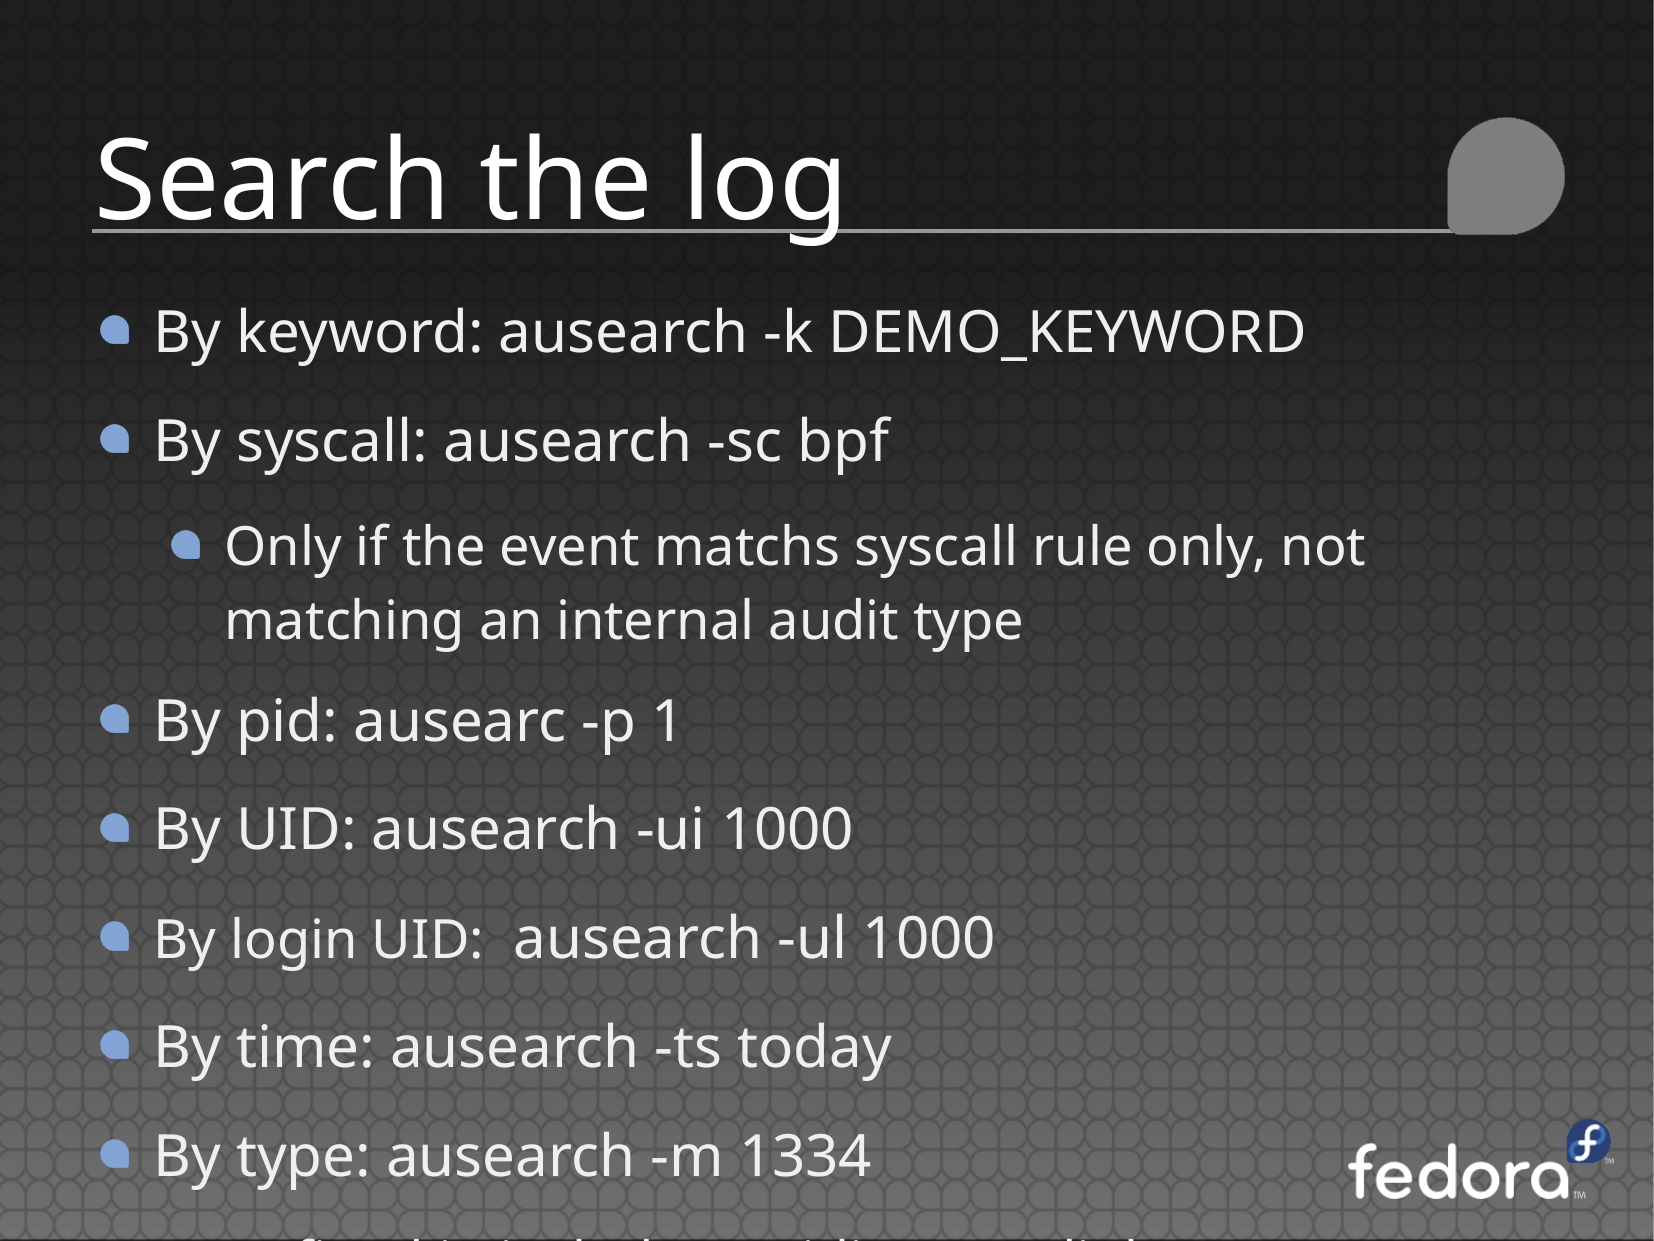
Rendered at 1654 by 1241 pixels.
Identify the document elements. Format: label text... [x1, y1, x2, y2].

list By keyword: ausearch -k DEMO_KEYWORD By syscall: ausearch -sc bpf Only if the event matchs syscall rule only, not matching an internal audit type By pid: ausearc -p 1 By UID: ausearch -ui 1000 By login UID: ausearch -ul 1000 By time: ausearch -ts today By type: ausearch -m 1334 Defined in include/uapi/linux/audit.h [82, 290, 1571, 1183]
picture [0, 0, 1654, 1241]
title Search the log [94, 100, 1426, 251]
